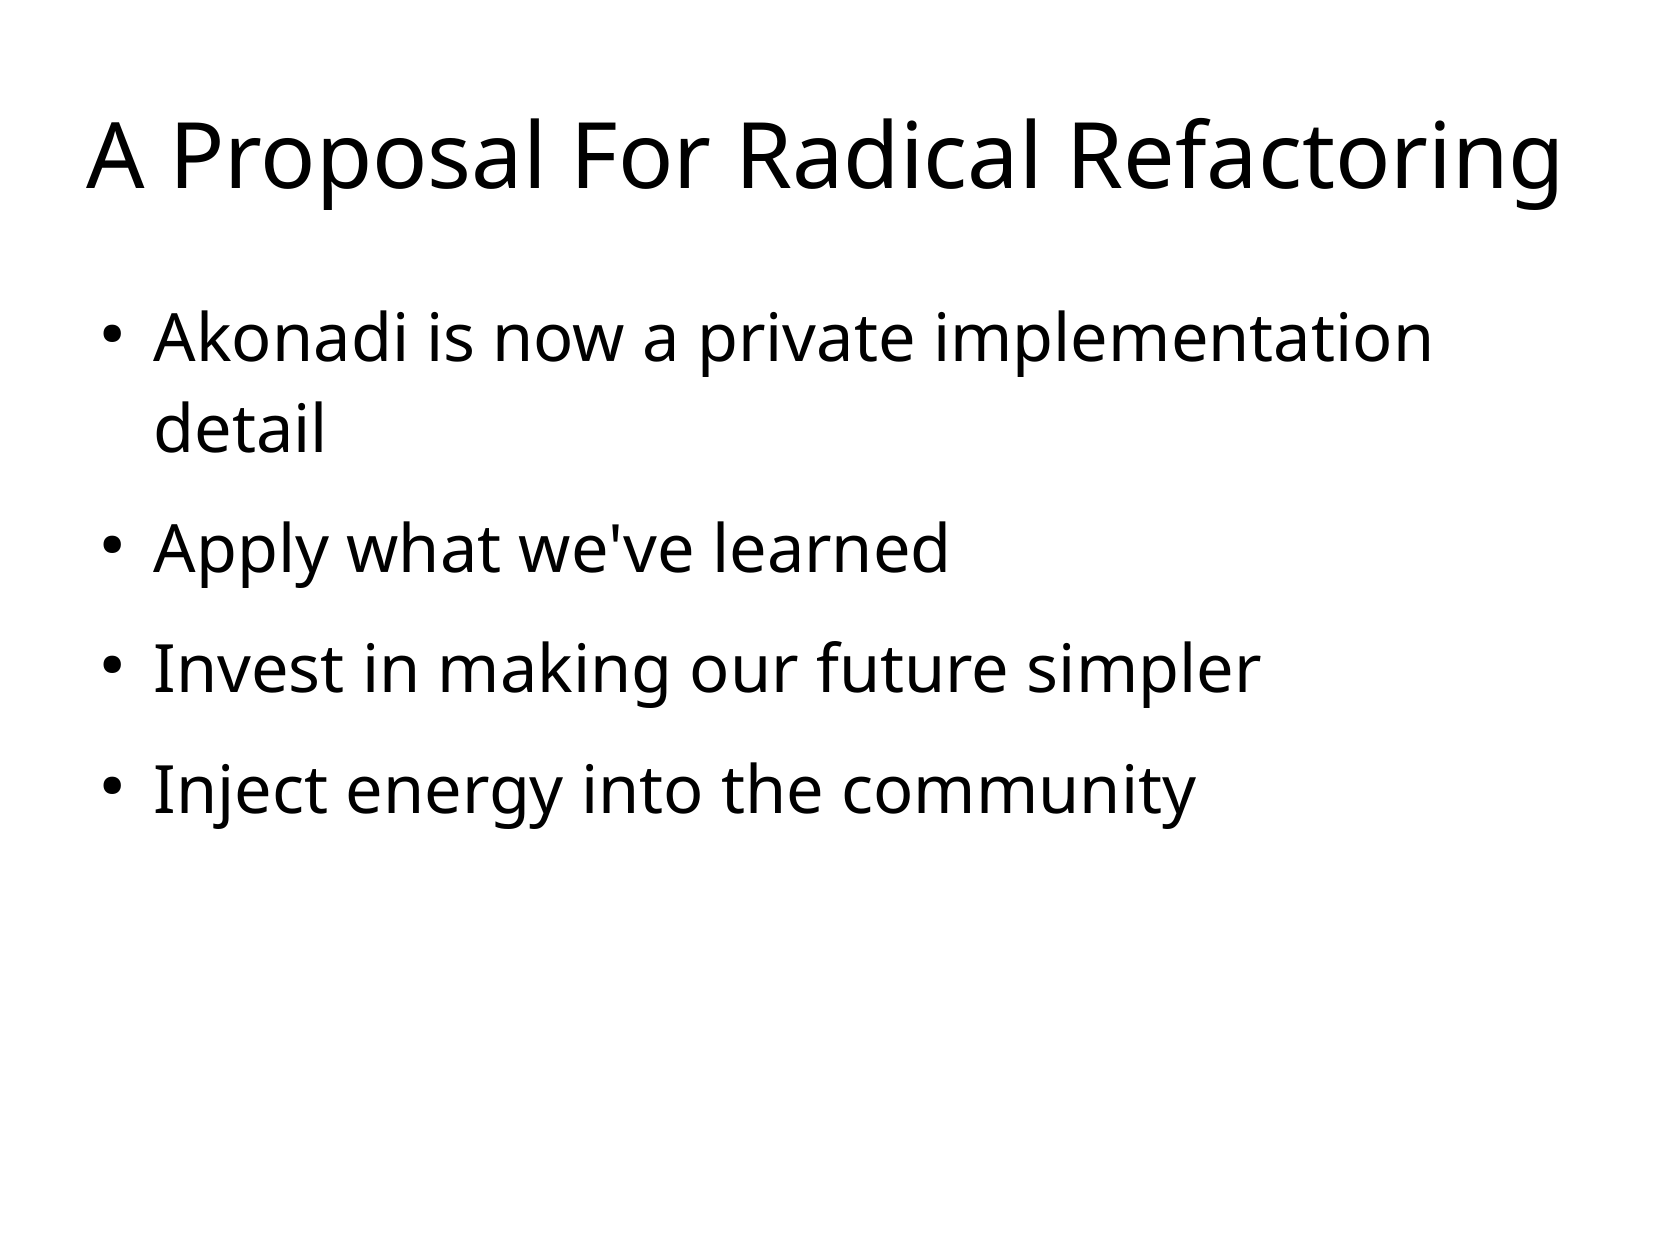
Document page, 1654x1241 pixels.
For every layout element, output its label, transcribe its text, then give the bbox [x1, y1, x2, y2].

title A Proposal For Radical Refactoring [82, 49, 1571, 257]
list Akonadi is now a private implementation detail Apply what we've learned Invest in making our future simpler Inject energy into the community [82, 290, 1571, 1010]
